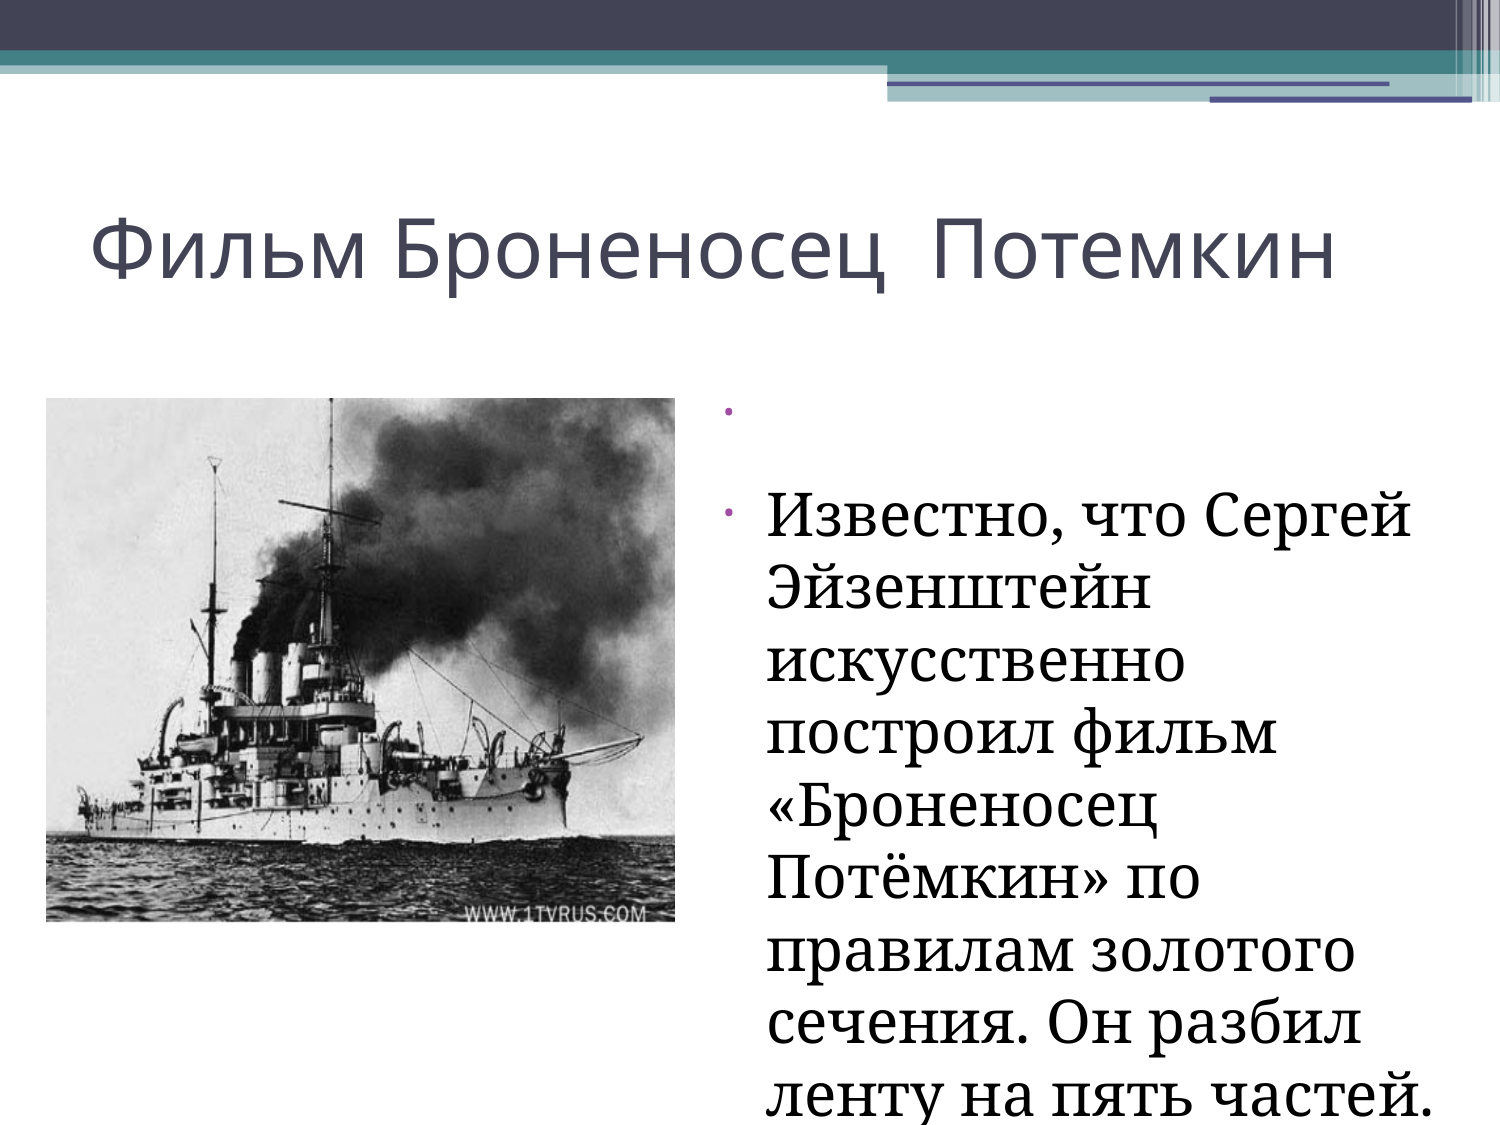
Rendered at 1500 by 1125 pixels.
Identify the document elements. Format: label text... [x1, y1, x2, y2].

title Фильм Броненосец Потемкин [75, 187, 1425, 363]
picture [46, 398, 675, 953]
list Известно, что Сергей Эйзенштейн искусственно построил фильм «Броненосец Потёмкин» по правилам золотого сечения. Он разбил ленту на пять частей. В первых трёх действие разворачивается на корабле. В двух последних — в Одессе, где разворачивается восстание. Этот переход в город происходит точно в точке золотого сечения. Да и в каждой части есть свой перелом, происходящий по закону золотого сечения. [691, 368, 1477, 1112]
